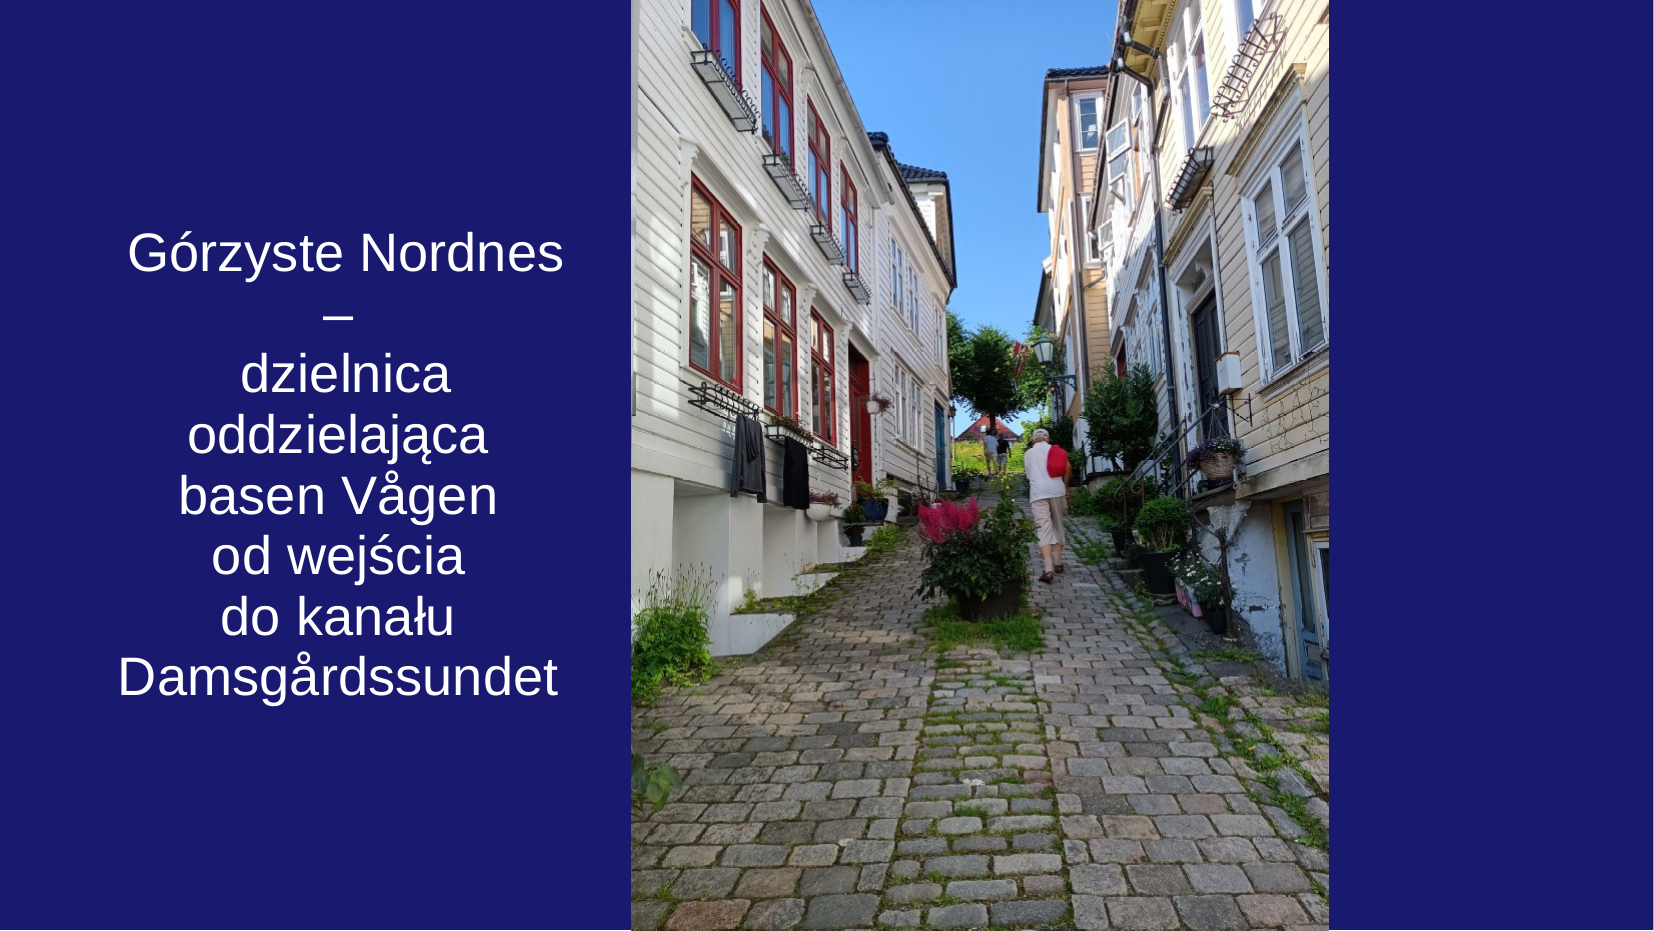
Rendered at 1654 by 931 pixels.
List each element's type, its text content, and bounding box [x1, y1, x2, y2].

text_box Górzyste Nordnes – dzielnica oddzielająca basen Vågen od wejścia do kanału Damsgårdssundet [103, 215, 589, 715]
picture [631, 0, 1329, 931]
